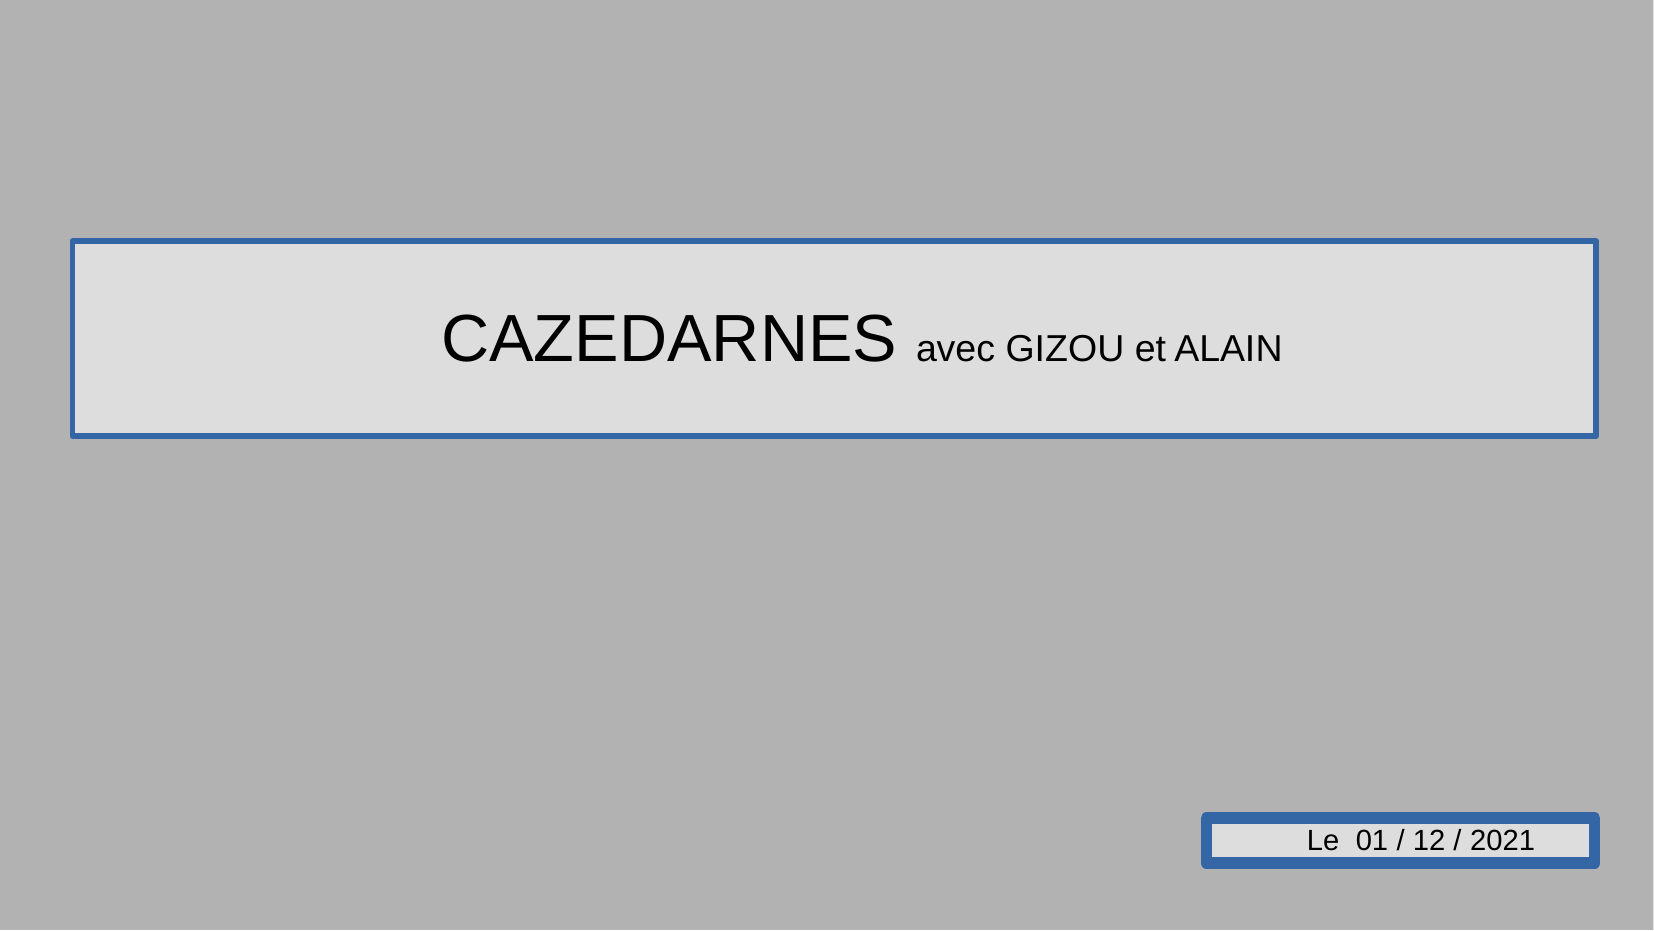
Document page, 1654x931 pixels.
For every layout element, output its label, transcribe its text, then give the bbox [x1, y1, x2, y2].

text_box CAZEDARNES avec GIZOU et ALAIN [72, 241, 1597, 437]
text_box Le 01 / 12 / 2021 [1206, 818, 1595, 863]
